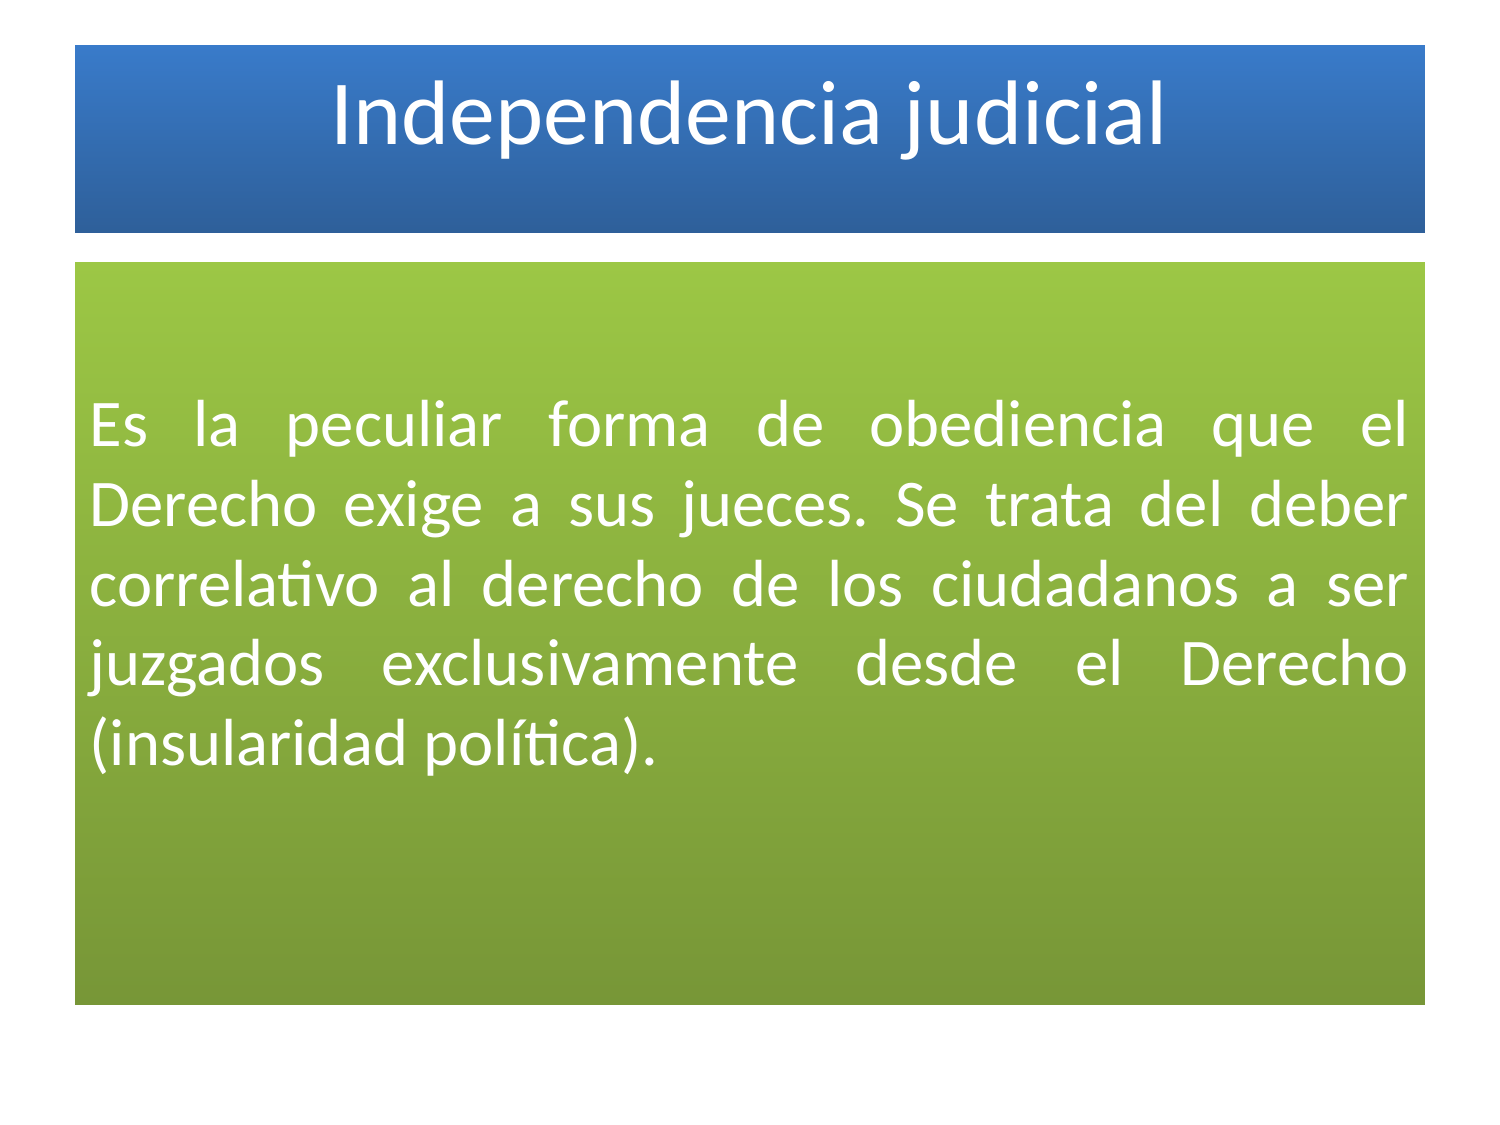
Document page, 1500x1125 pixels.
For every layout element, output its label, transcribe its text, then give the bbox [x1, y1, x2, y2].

title Independencia judicial [75, 45, 1425, 233]
list Es la peculiar forma de obediencia que el Derecho exige a sus jueces. Se trata del deber correlativo al derecho de los ciudadanos a ser juzgados exclusivamente desde el Derecho (insularidad política). [75, 262, 1425, 1005]
